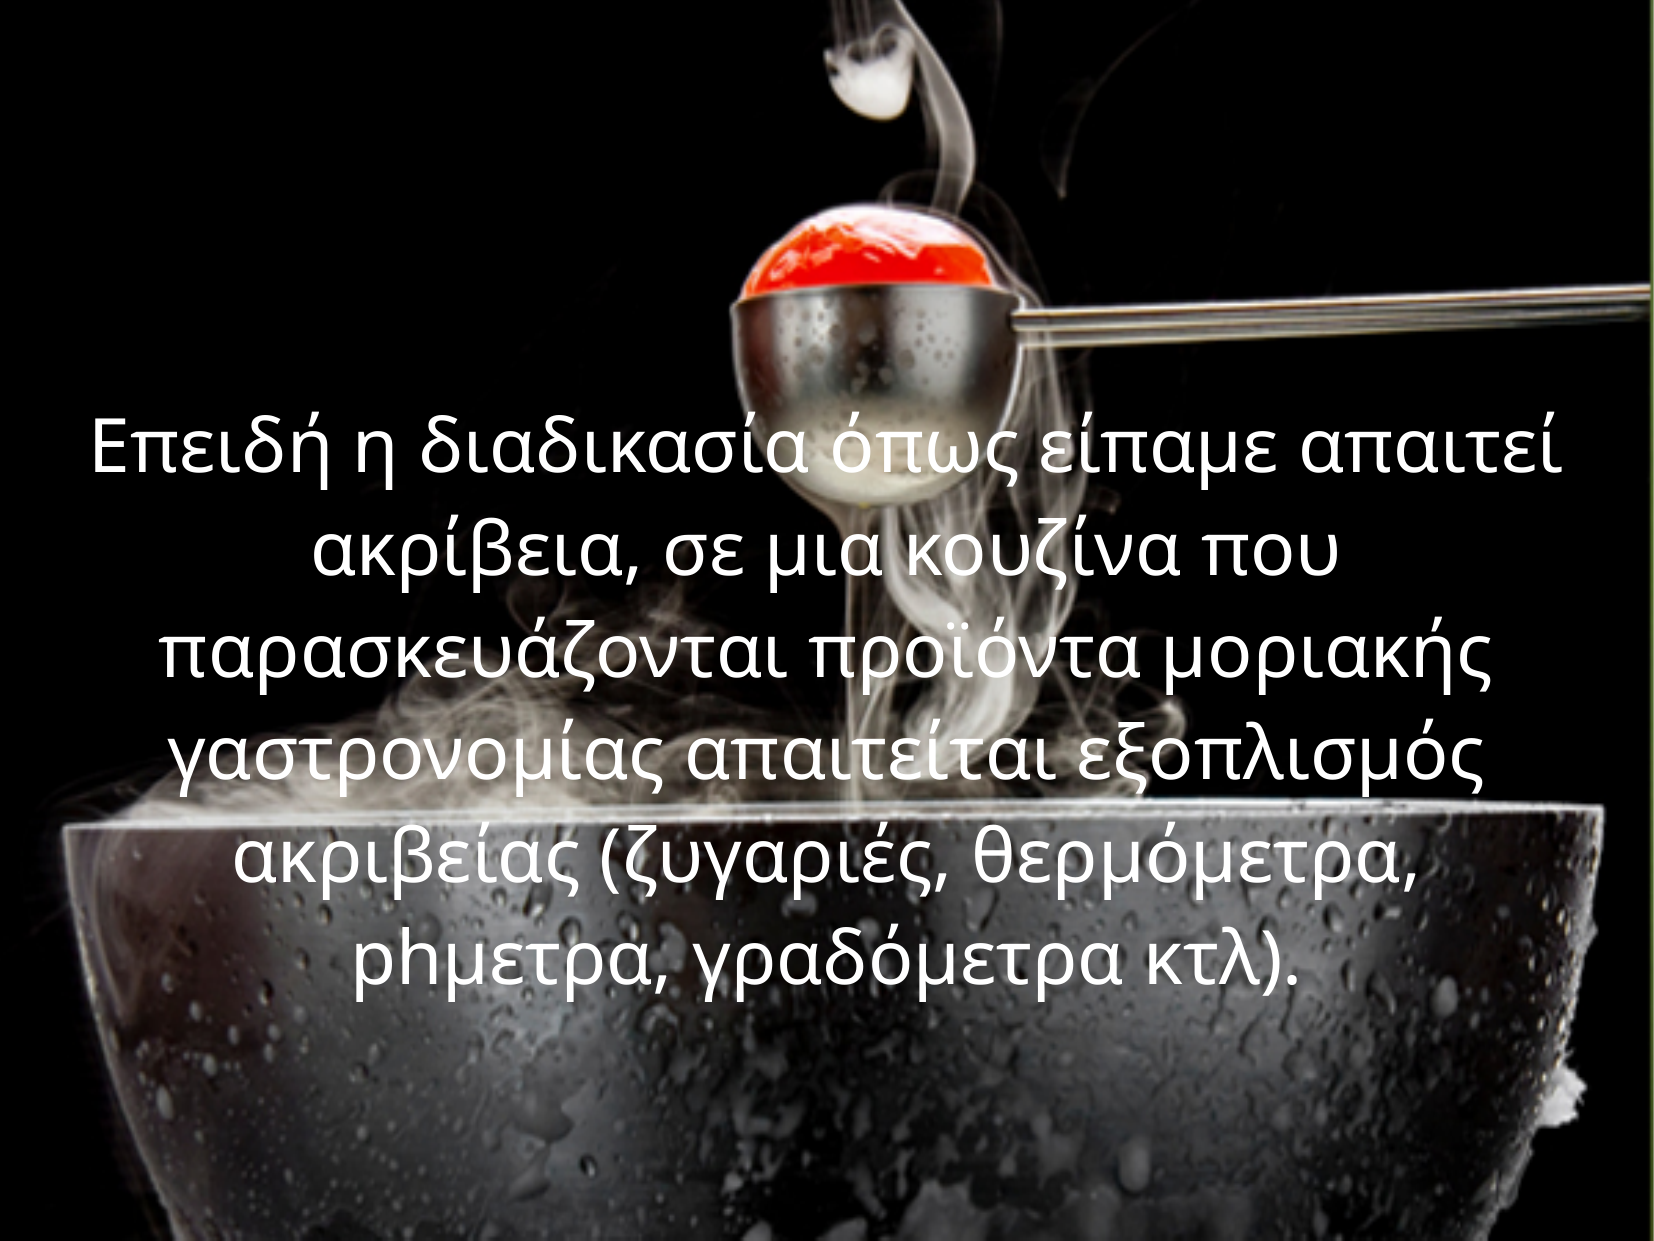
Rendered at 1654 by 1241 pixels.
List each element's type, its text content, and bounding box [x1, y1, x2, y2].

picture [0, 0, 1654, 1241]
subtitle Επειδή η διαδικασία όπως είπαμε απαιτεί ακρίβεια, σε μια κουζίνα που παρασκευάζονται προϊόντα μοριακής γαστρονομίας απαιτείται εξοπλισμός ακριβείας (ζυγαριές, θερμόμετρα, phμετρα, γραδόμετρα κτλ). [82, 297, 1571, 1102]
